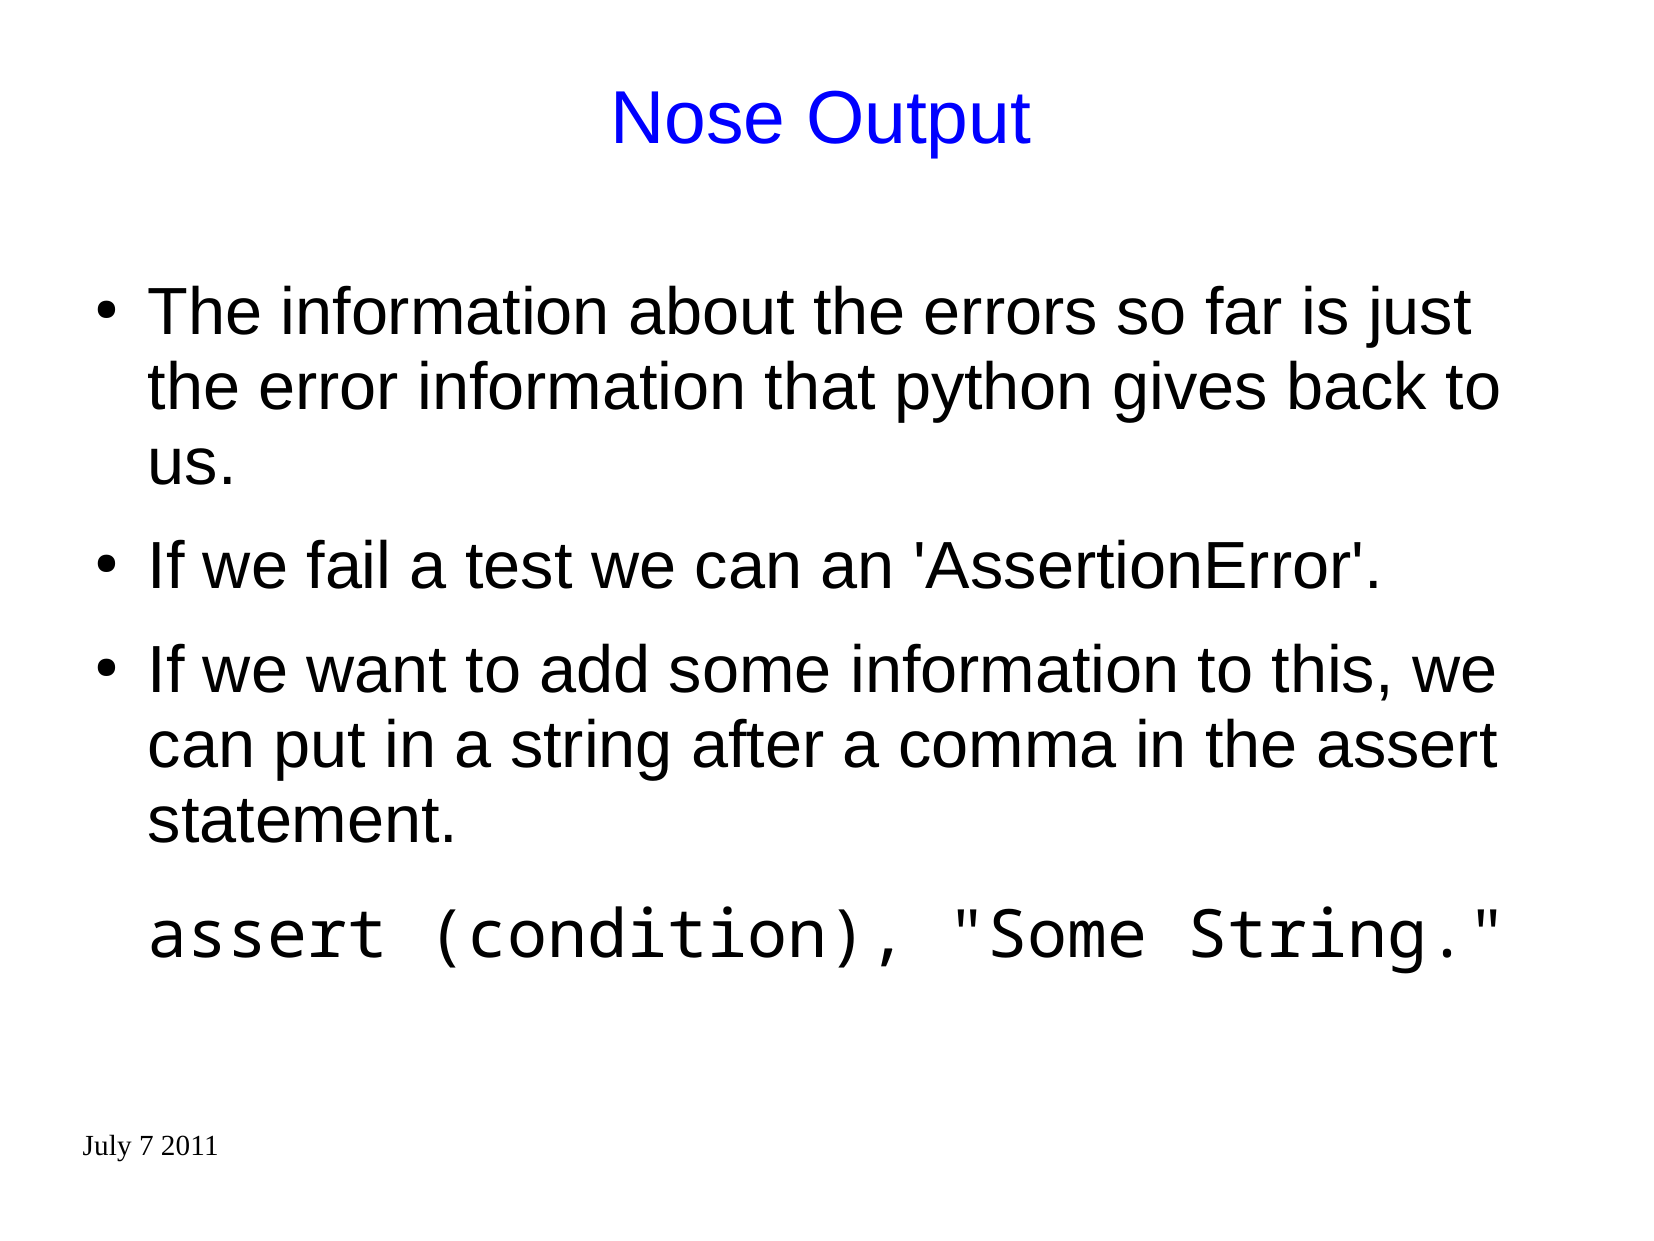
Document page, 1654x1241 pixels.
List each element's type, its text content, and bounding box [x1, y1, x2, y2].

title Nose Output [76, 58, 1565, 178]
list The information about the errors so far is just the error information that python gives back to us. If we fail a test we can an 'AssertionError'. If we want to add some information to this, we can put in a string after a comma in the assert statement. assert (condition), "Some String." [76, 274, 1565, 1093]
